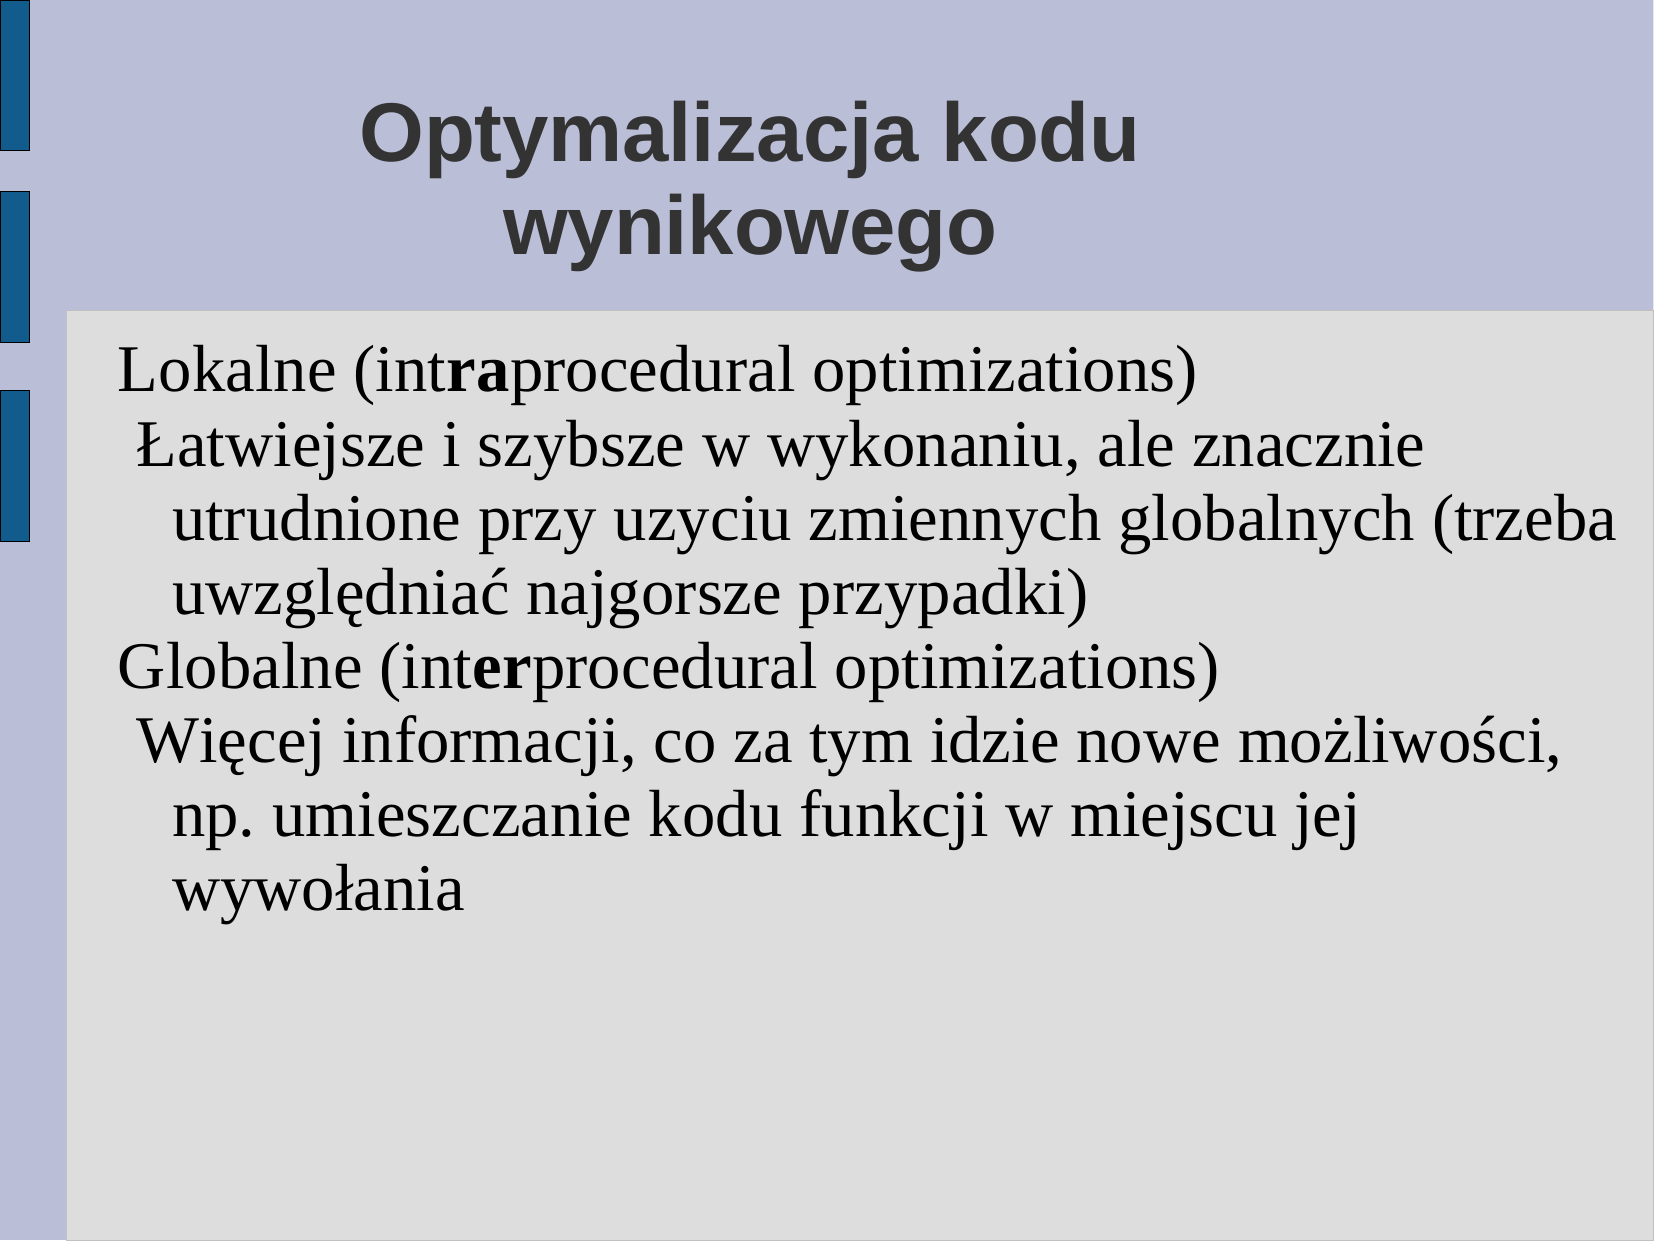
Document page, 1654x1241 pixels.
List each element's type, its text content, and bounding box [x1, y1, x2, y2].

title Optymalizacja kodu wynikowego [112, 78, 1388, 280]
text_box Lokalne (intraprocedural optimizations) Łatwiejsze i szybsze w wykonaniu, ale znacznie utrudnione przy uzyciu zmiennych globalnych (trzeba uwzględniać najgorsze przypadki) Globalne (interprocedural optimizations) Więcej informacji, co za tym idzie nowe możliwości, np. umieszczanie kodu funkcji w miejscu jej wywołania [101, 332, 1625, 953]
